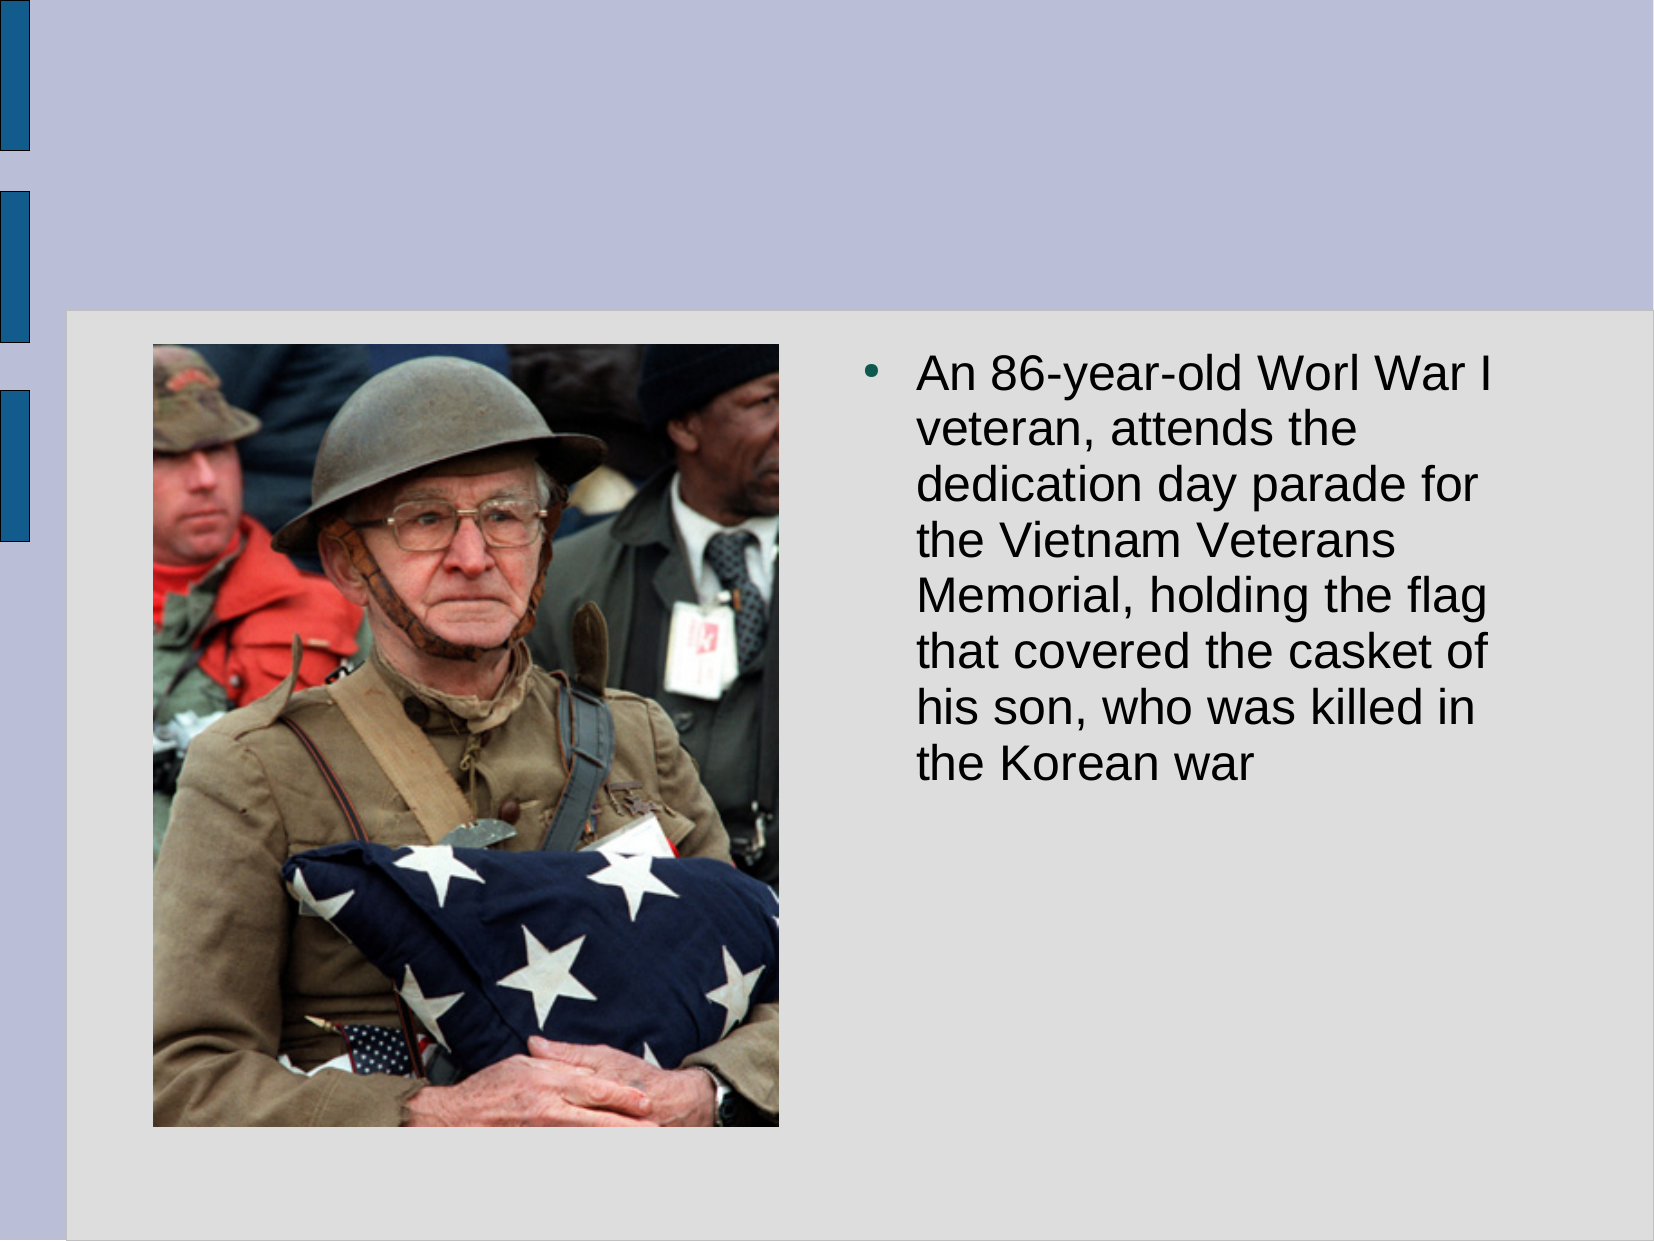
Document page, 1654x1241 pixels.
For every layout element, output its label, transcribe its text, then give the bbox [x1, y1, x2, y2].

picture [153, 344, 779, 1127]
list An 86-year-old Worl War I veteran, attends the dedication day parade for the Vietnam Veterans Memorial, holding the flag that covered the casket of his son, who was killed in the Korean war [845, 344, 1535, 1127]
